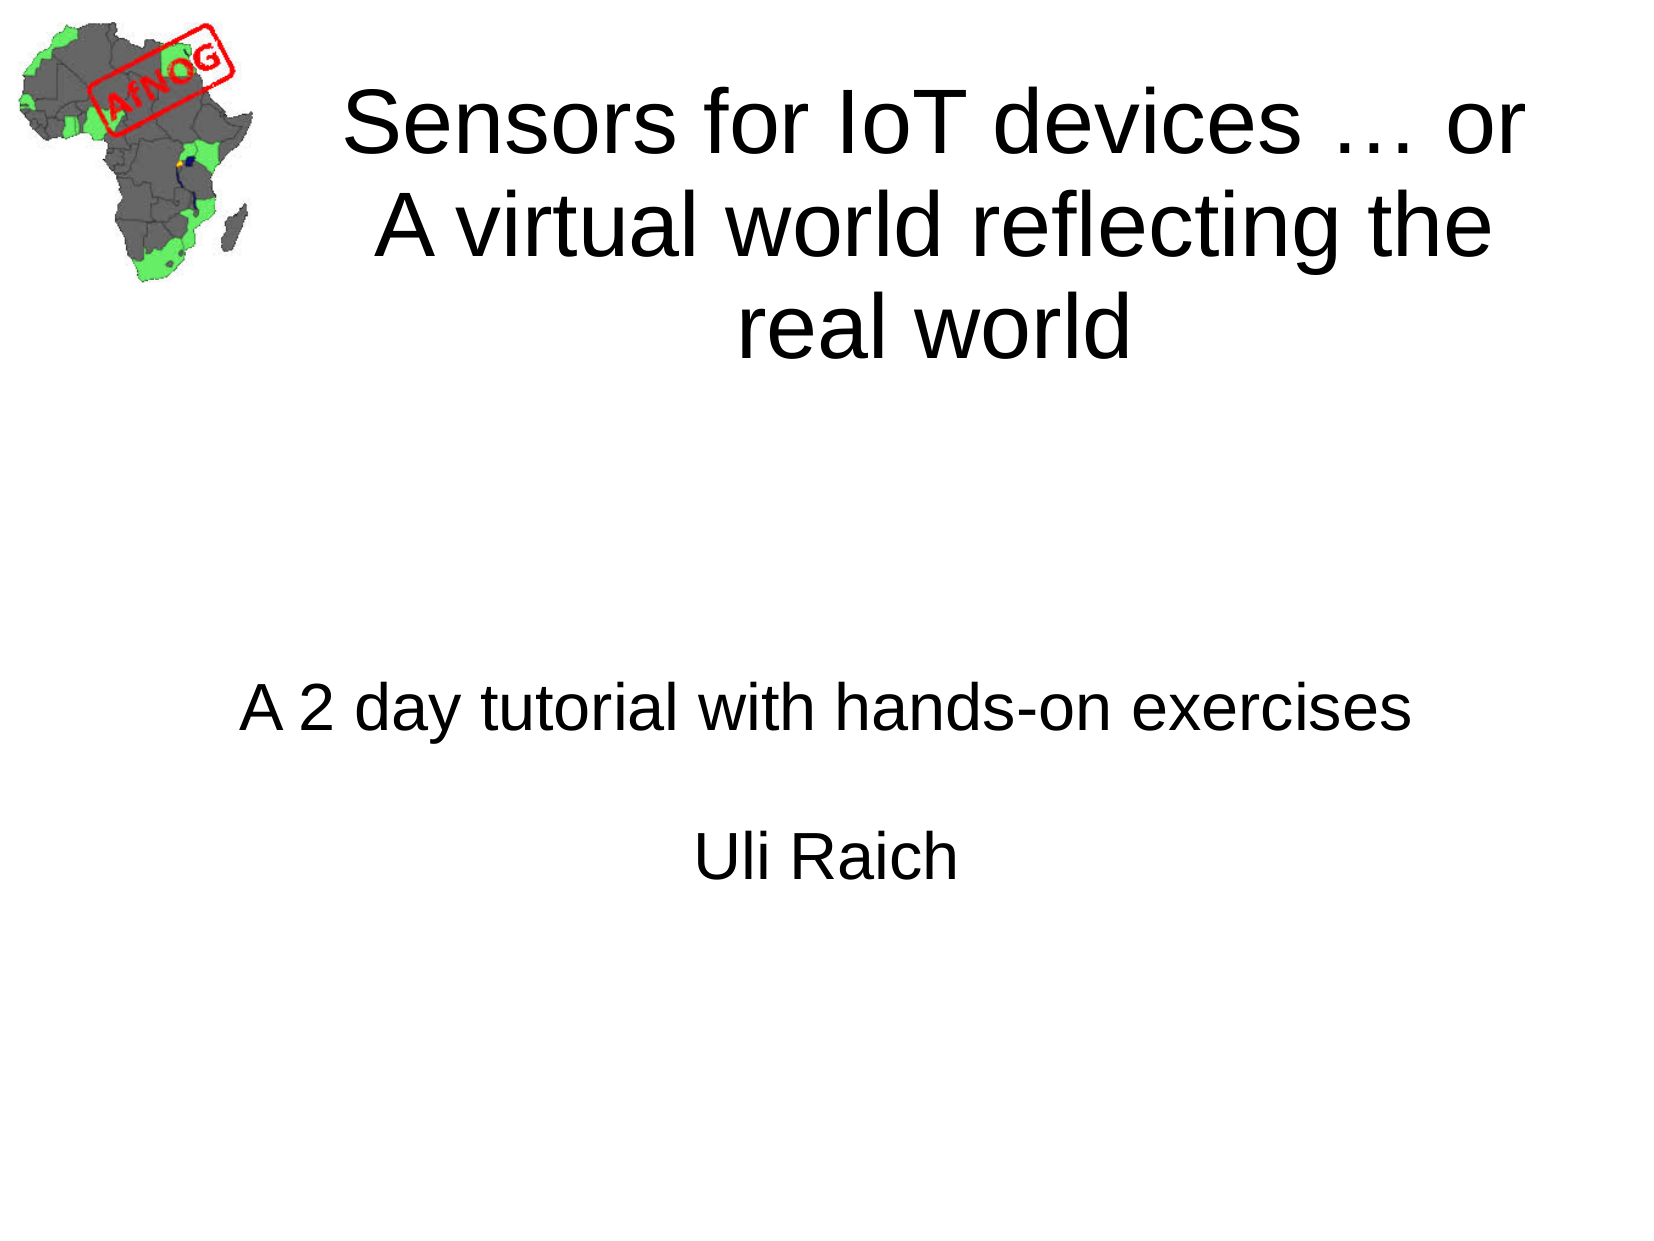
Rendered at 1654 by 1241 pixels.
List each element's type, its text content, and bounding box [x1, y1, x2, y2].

subtitle A 2 day tutorial with hands-on exercises Uli Raich [82, 555, 1571, 1010]
title Sensors for IoT devices … or A virtual world reflecting the real world [285, 0, 1586, 451]
picture [9, 0, 259, 291]
text_box [270, 49, 1571, 451]
